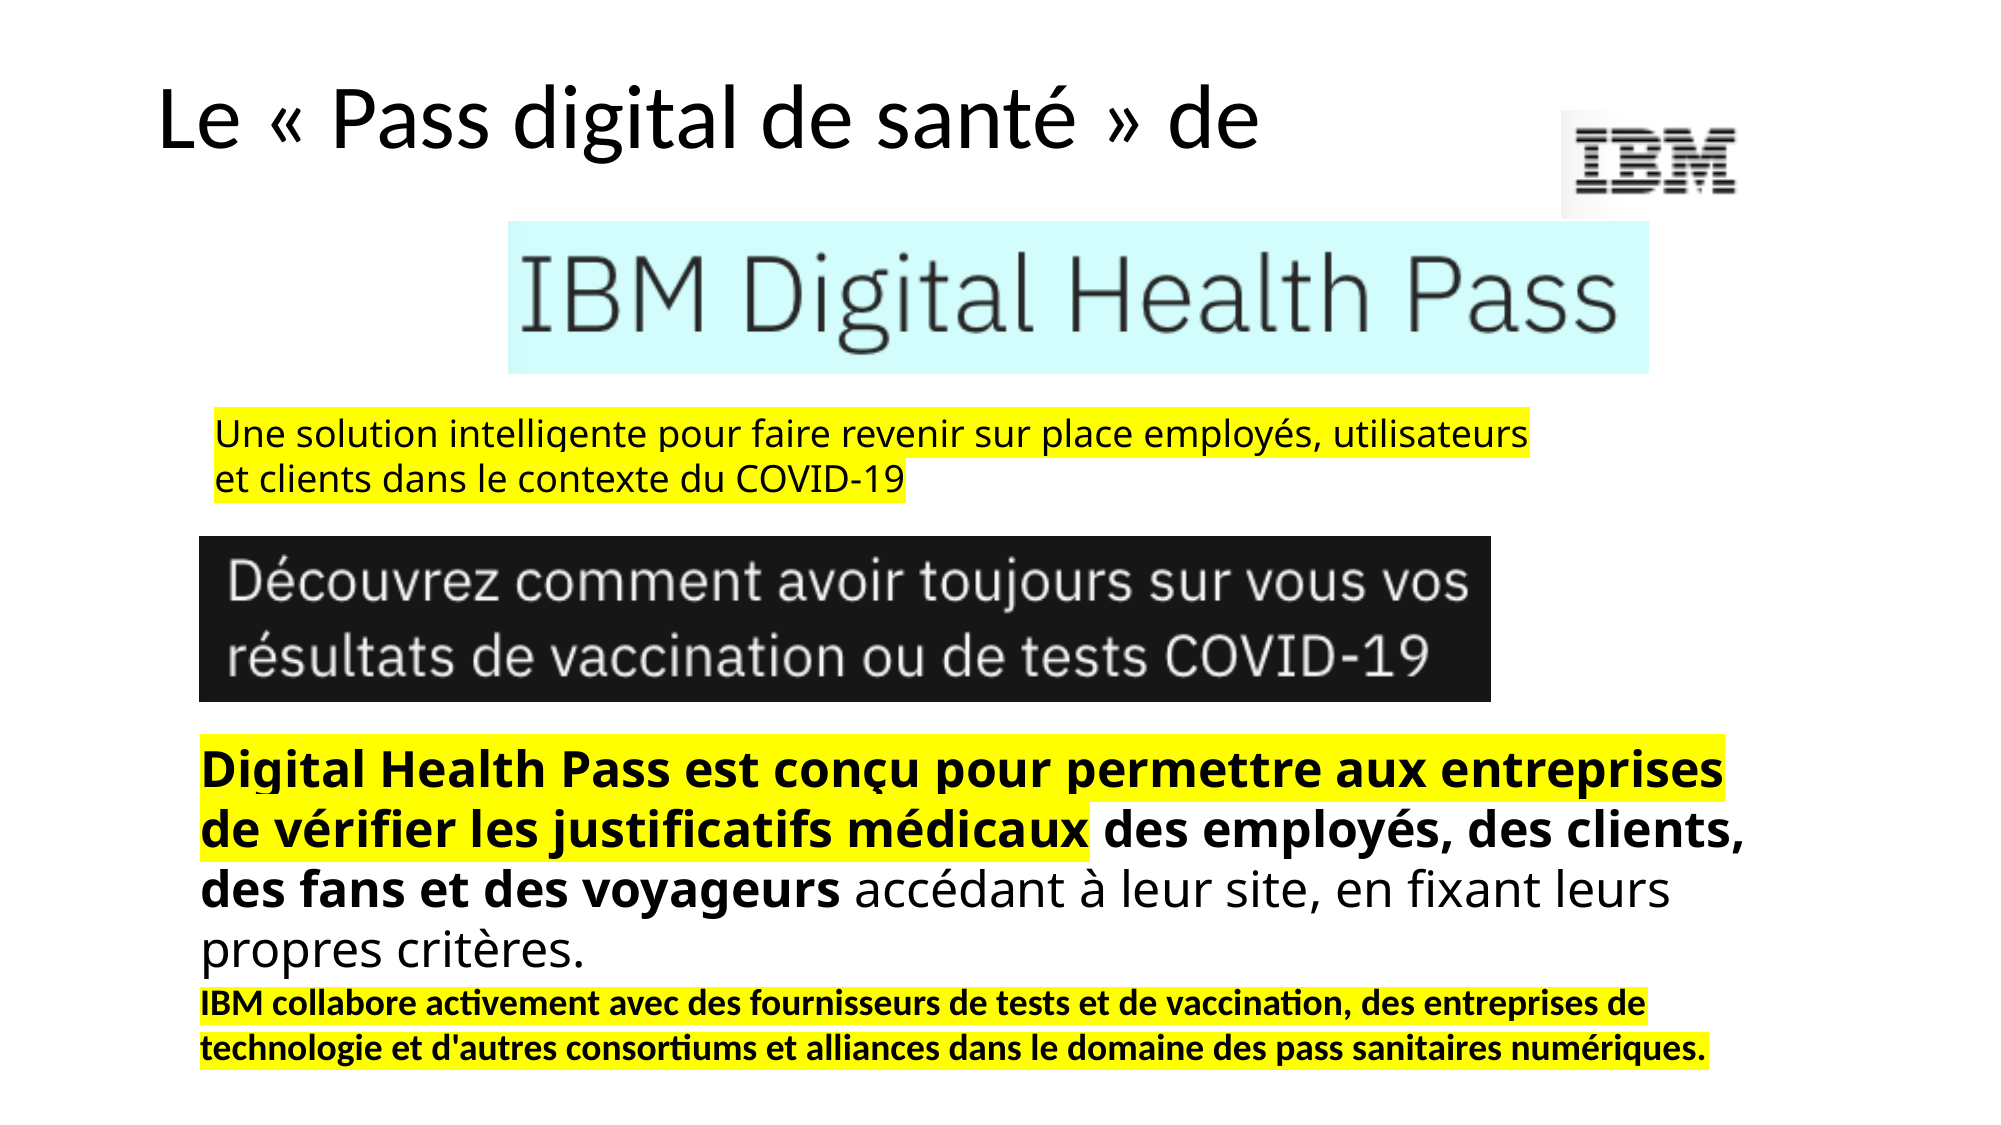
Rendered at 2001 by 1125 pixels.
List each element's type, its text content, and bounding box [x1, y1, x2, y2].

text_box Une solution intelligente pour faire revenir sur place employés, utilisateurs et clients dans le contexte du COVID-19 [199, 402, 1562, 507]
picture [199, 537, 1491, 702]
title Le « Pass digital de santé » de [137, 59, 1863, 278]
picture [1561, 110, 1768, 219]
picture [508, 221, 1649, 374]
text_box Digital Health Pass est conçu pour permettre aux entreprises de vérifier les justificatifs médicaux des employés, des clients, des fans et des voyageurs accédant à leur site, en fixant leurs propres critères. IBM collabore activement avec des fournisseurs de tests et de vaccination, des entreprises de technologie et d'autres consortiums et alliances dans le domaine des pass sanitaires numériques. [185, 730, 1788, 1075]
